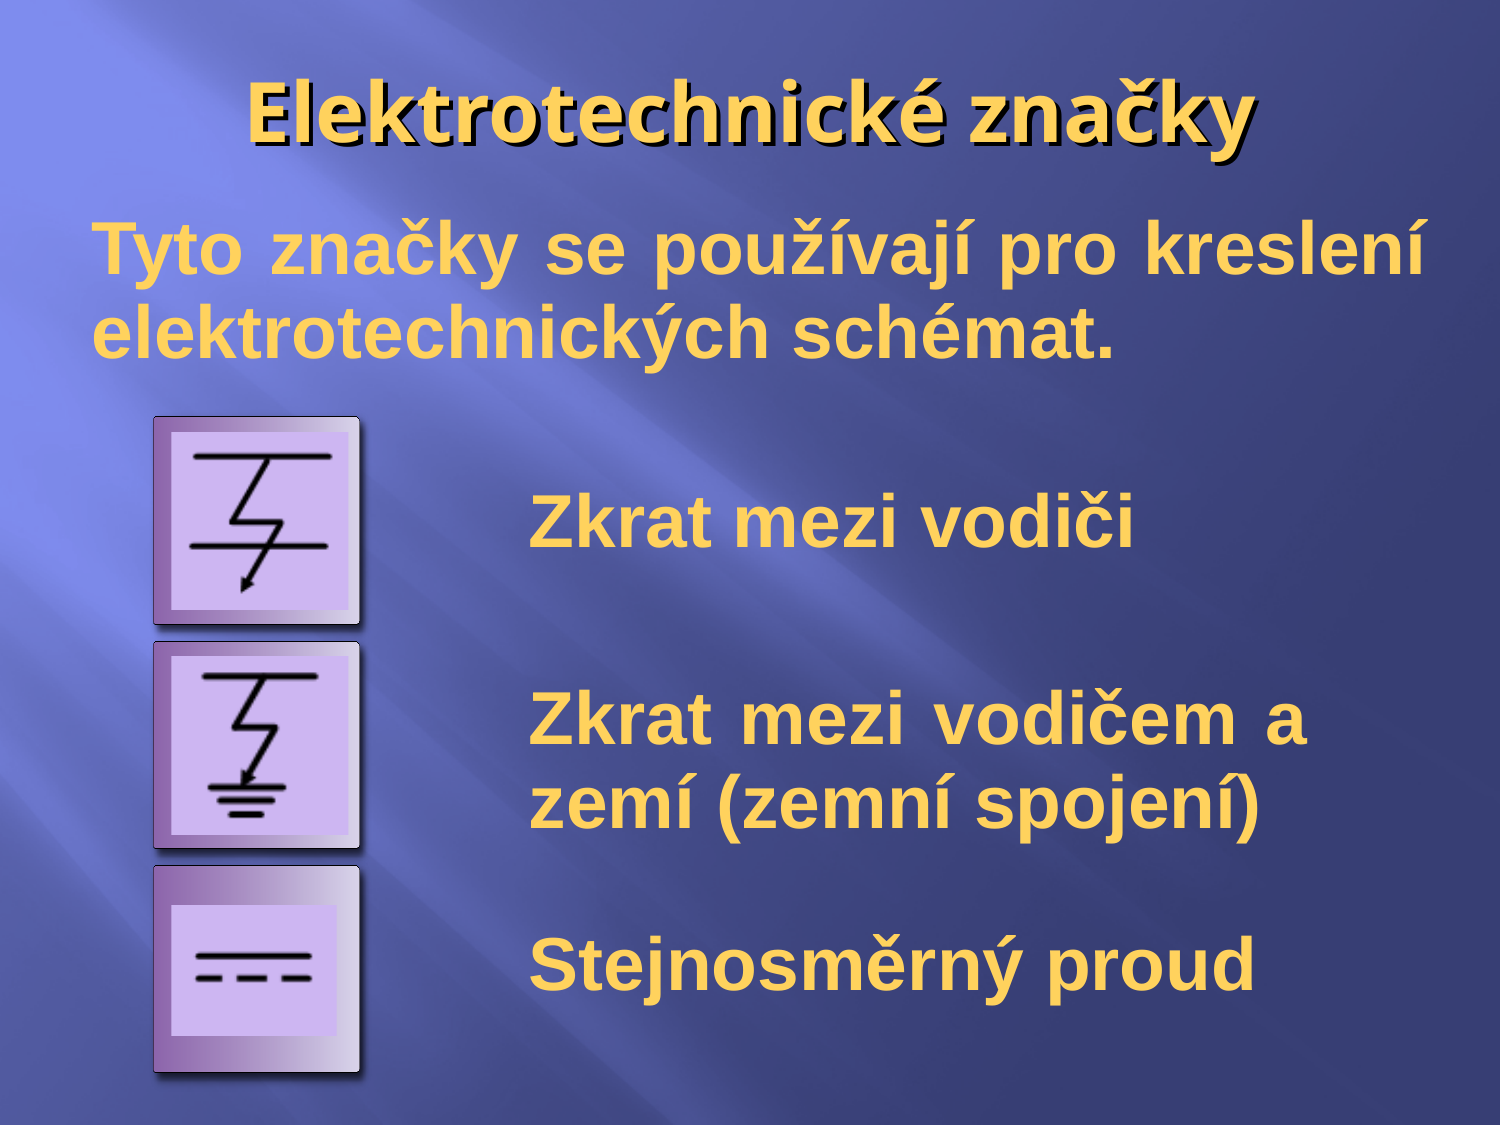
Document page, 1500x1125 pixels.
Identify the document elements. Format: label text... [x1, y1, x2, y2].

text_box Zkrat mezi vodiči [513, 467, 1282, 575]
title Elektrotechnické značky [75, 45, 1426, 173]
text_box Zkrat mezi vodičem a zemí (zemní spojení) [513, 668, 1329, 835]
text_box Tyto značky se používají pro kreslení elektrotechnických schémat. [76, 184, 1447, 398]
text_box Stejnosměrný proud [513, 881, 1459, 1047]
picture [147, 408, 373, 1095]
